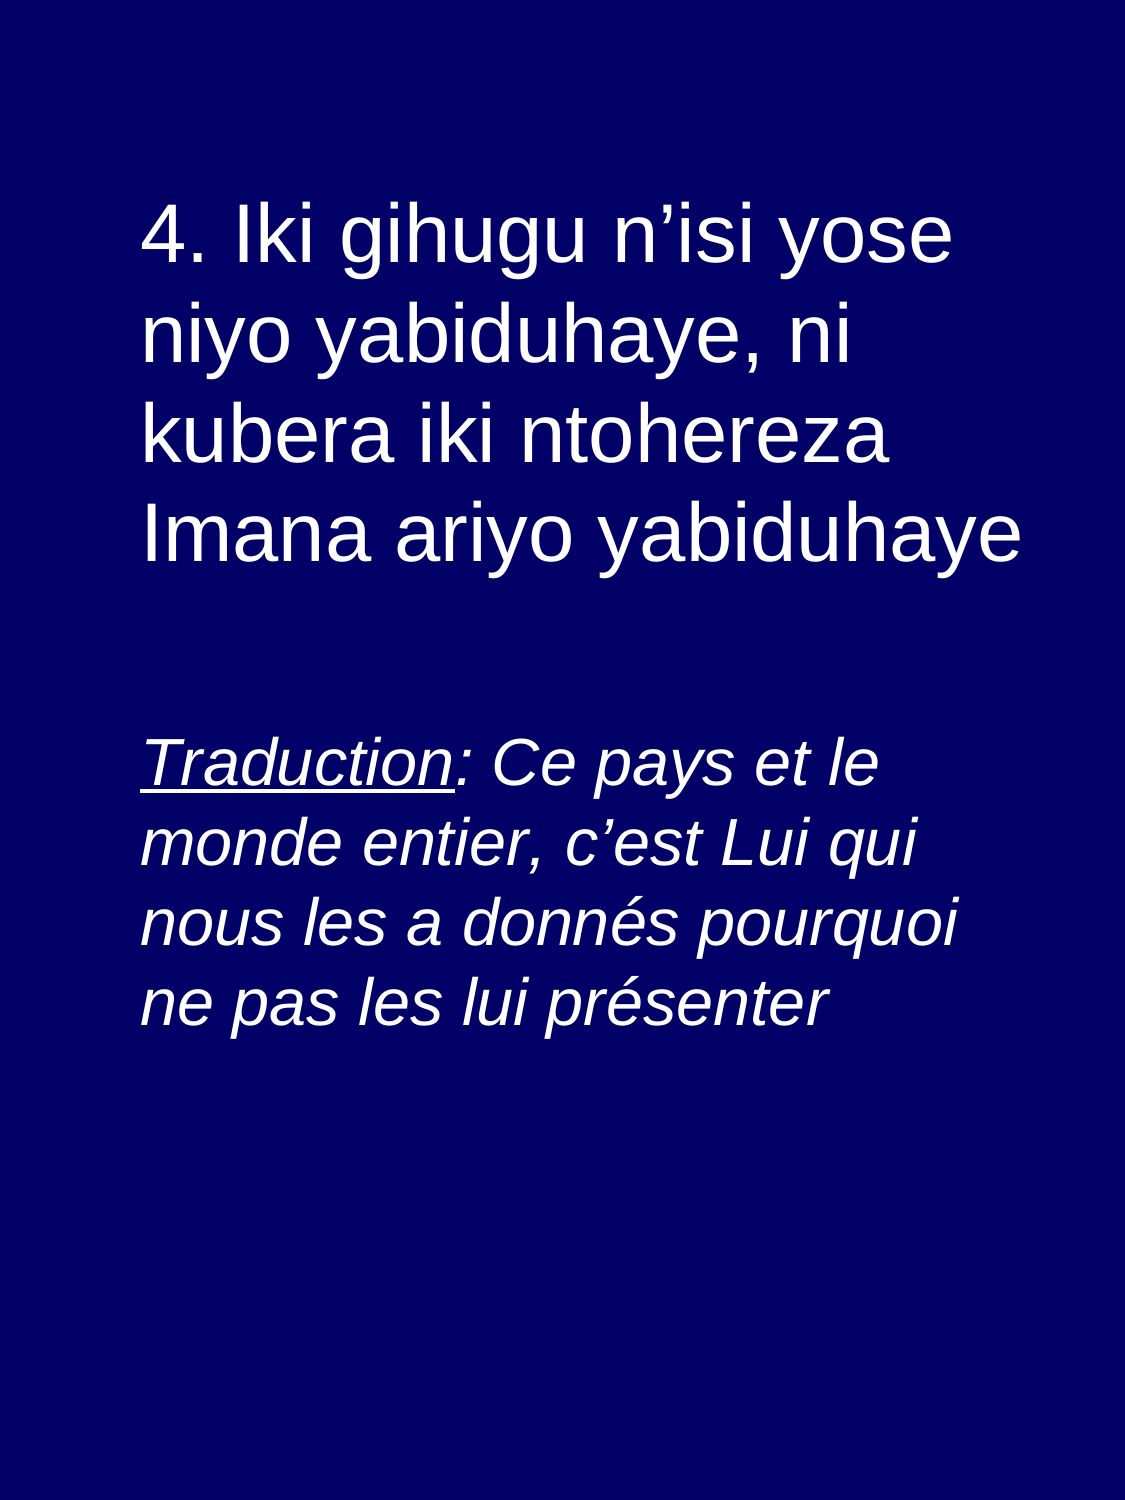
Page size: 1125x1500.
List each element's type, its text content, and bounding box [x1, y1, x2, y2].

text_box 4. Iki gihugu n’isi yose niyo yabiduhaye, ni kubera iki ntohereza Imana ariyo yabiduhaye Traduction: Ce pays et le monde entier, c’est Lui qui nous les a donnés pourquoi ne pas les lui présenter [125, 171, 1059, 1047]
